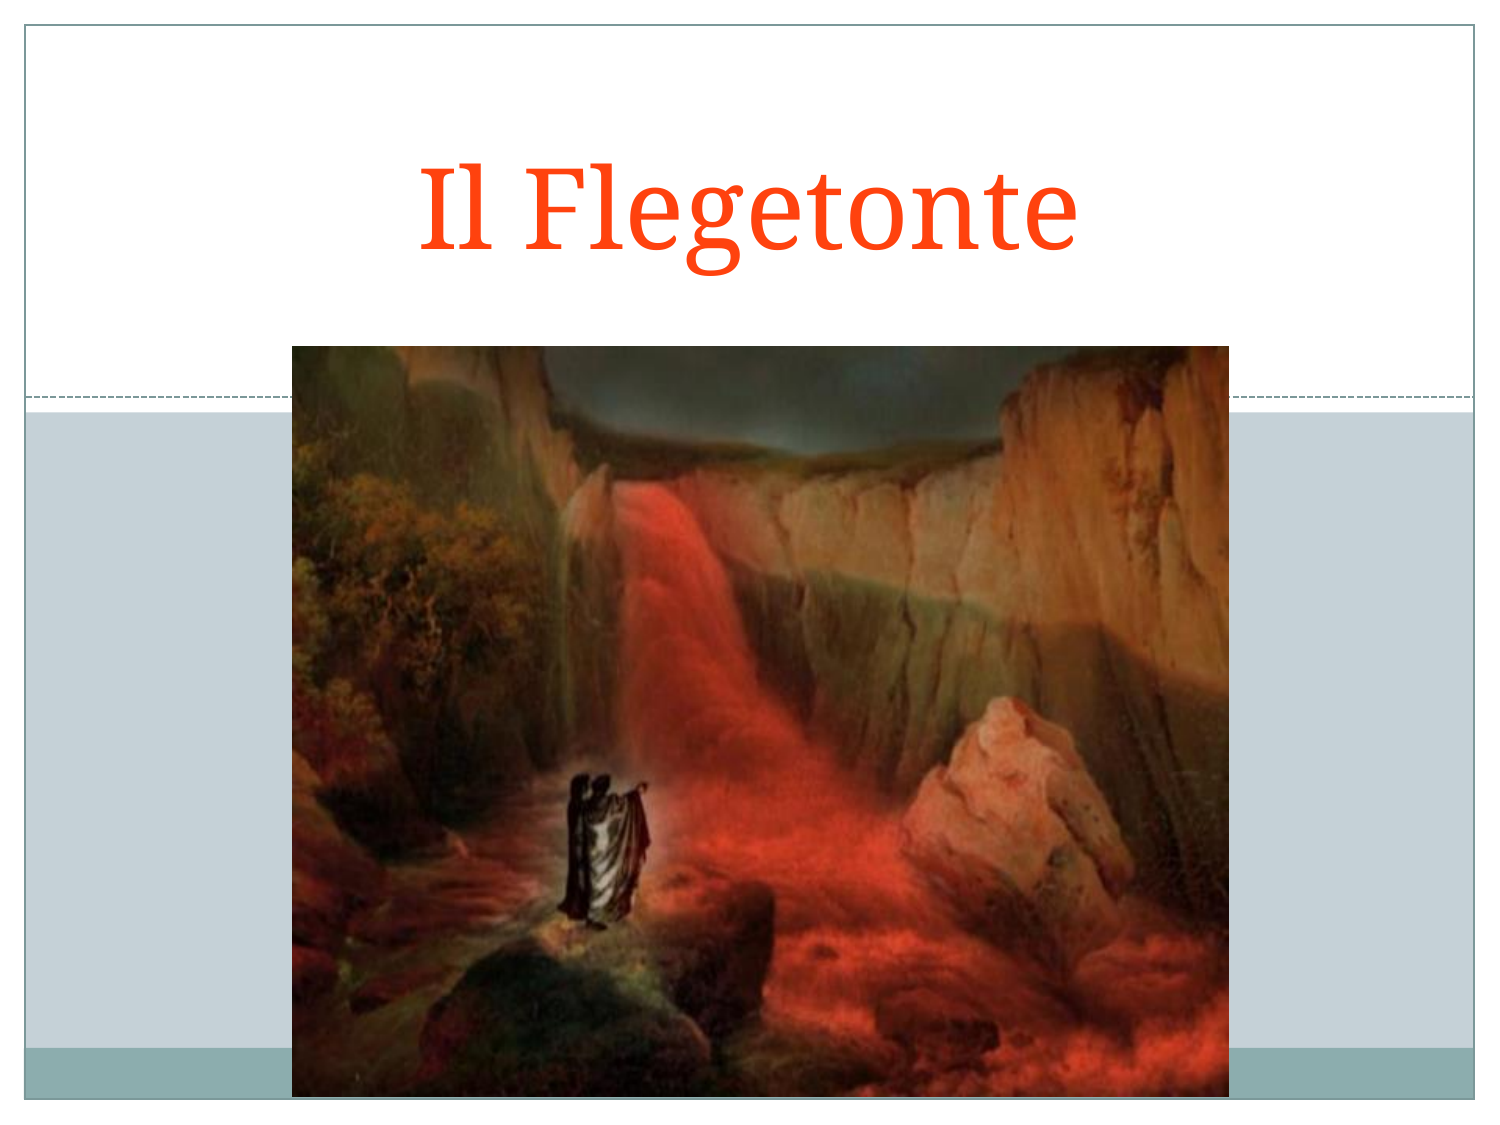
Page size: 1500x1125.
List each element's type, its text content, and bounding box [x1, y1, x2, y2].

title Il Flegetonte [112, 62, 1388, 350]
picture [292, 350, 1229, 1097]
